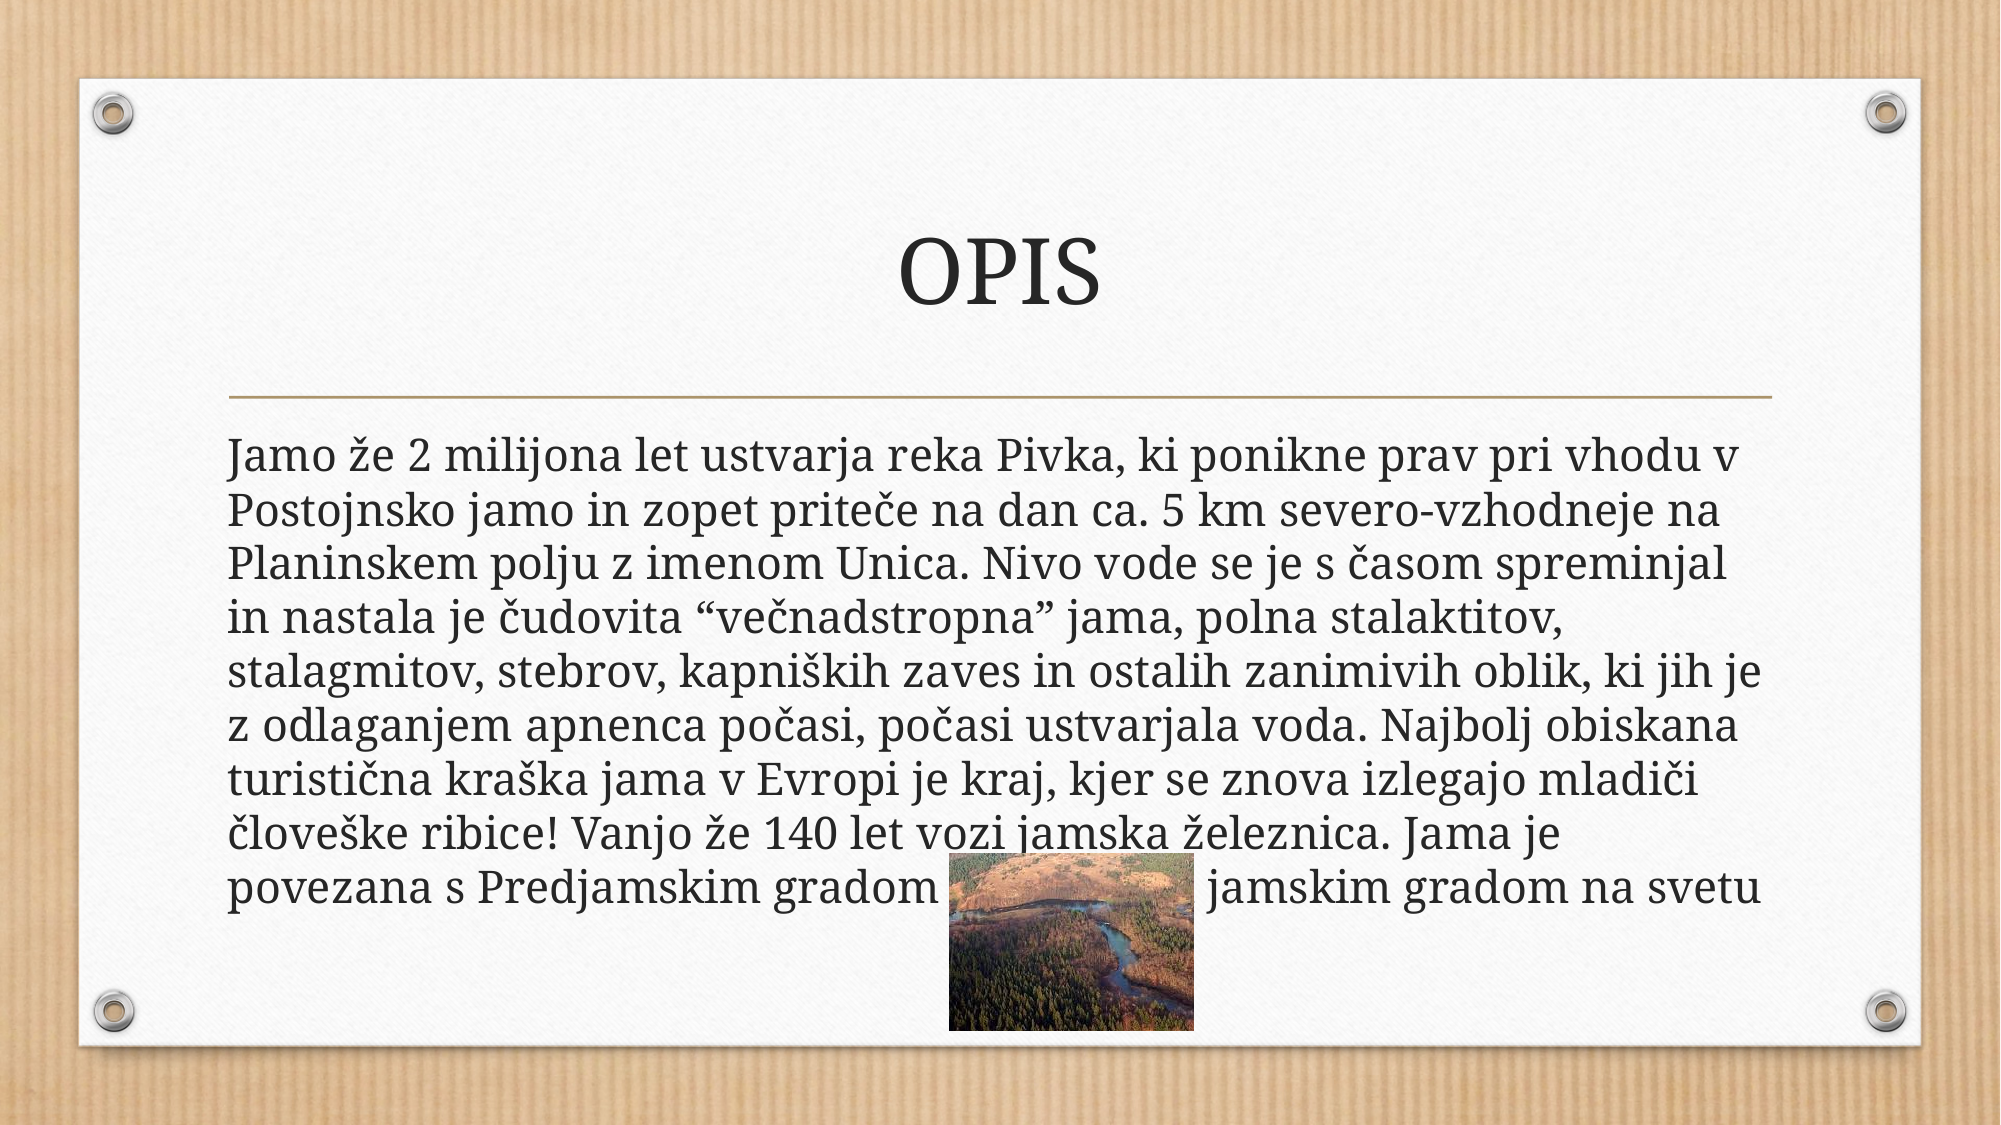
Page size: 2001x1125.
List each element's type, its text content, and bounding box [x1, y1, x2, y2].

title OPIS [212, 161, 1788, 375]
picture [0, 0, 2001, 1125]
list Jamo že 2 milijona let ustvarja reka Pivka, ki ponikne prav pri vhodu v Postojnsko jamo in zopet priteče na dan ca. 5 km severo-vzhodneje na Planinskem polju z imenom Unica. Nivo vode se je s časom spreminjal in nastala je čudovita “večnadstropna” jama, polna stalaktitov, stalagmitov, stebrov, kapniških zaves in ostalih zanimivih oblik, ki jih je z odlaganjem apnenca počasi, počasi ustvarjala voda. Najbolj obiskana turistična kraška jama v Evropi je kraj, kjer se znova izlegajo mladiči človeške ribice! Vanjo že 140 let vozi jamska železnica. Jama je povezana s Predjamskim gradom – največjim jamskim gradom na svetu [212, 419, 1788, 964]
